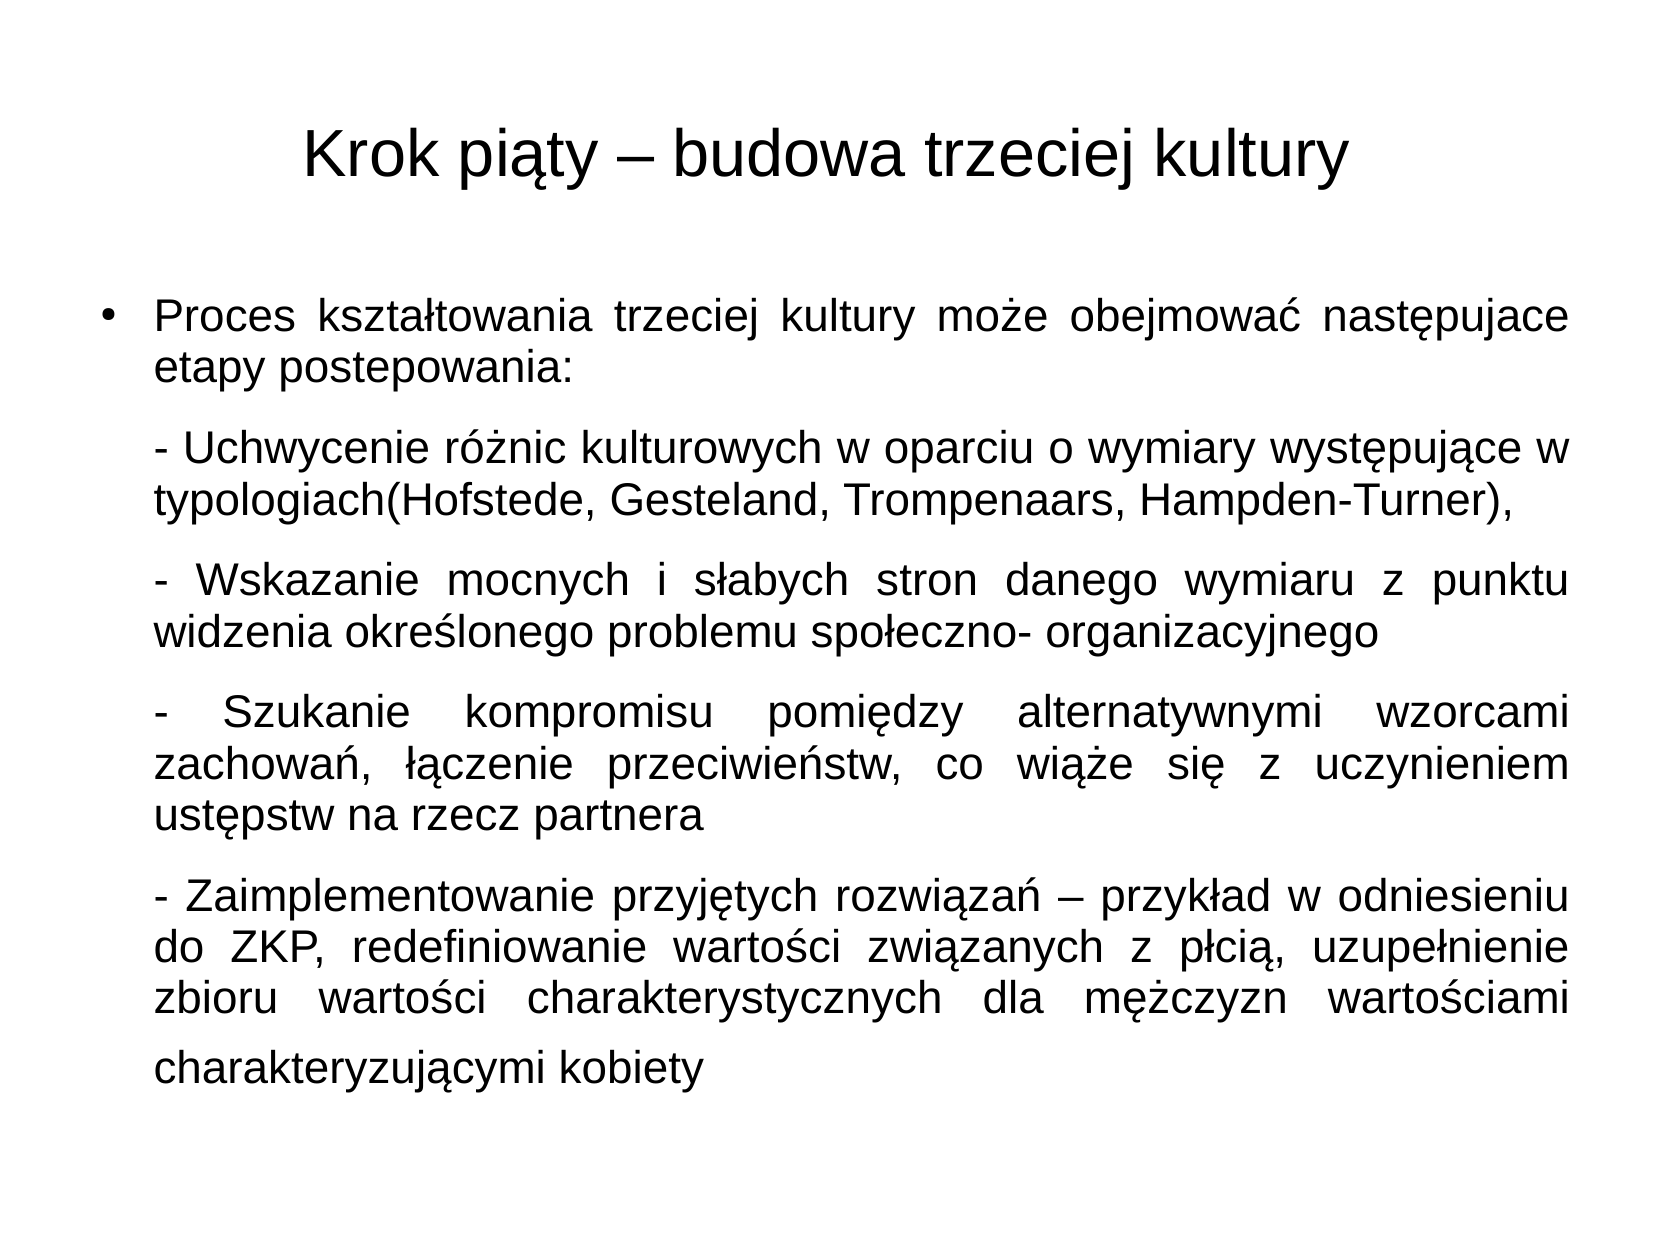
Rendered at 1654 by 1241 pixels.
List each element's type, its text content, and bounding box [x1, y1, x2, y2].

title Krok piąty – budowa trzeciej kultury [82, 49, 1571, 257]
list Proces kształtowania trzeciej kultury może obejmować następujace etapy postepowania: - Uchwycenie różnic kulturowych w oparciu o wymiary występujące w typologiach(Hofstede, Gesteland, Trompenaars, Hampden-Turner), - Wskazanie mocnych i słabych stron danego wymiaru z punktu widzenia określonego problemu społeczno- organizacyjnego - Szukanie kompromisu pomiędzy alternatywnymi wzorcami zachowań, łączenie przeciwieństw, co wiąże się z uczynieniem ustępstw na rzecz partnera - Zaimplementowanie przyjętych rozwiązań – przykład w odniesieniu do ZKP, redefiniowanie wartości związanych z płcią, uzupełnienie zbioru wartości charakterystycznych dla mężczyzn wartościami charakteryzującymi kobiety [82, 290, 1571, 1109]
